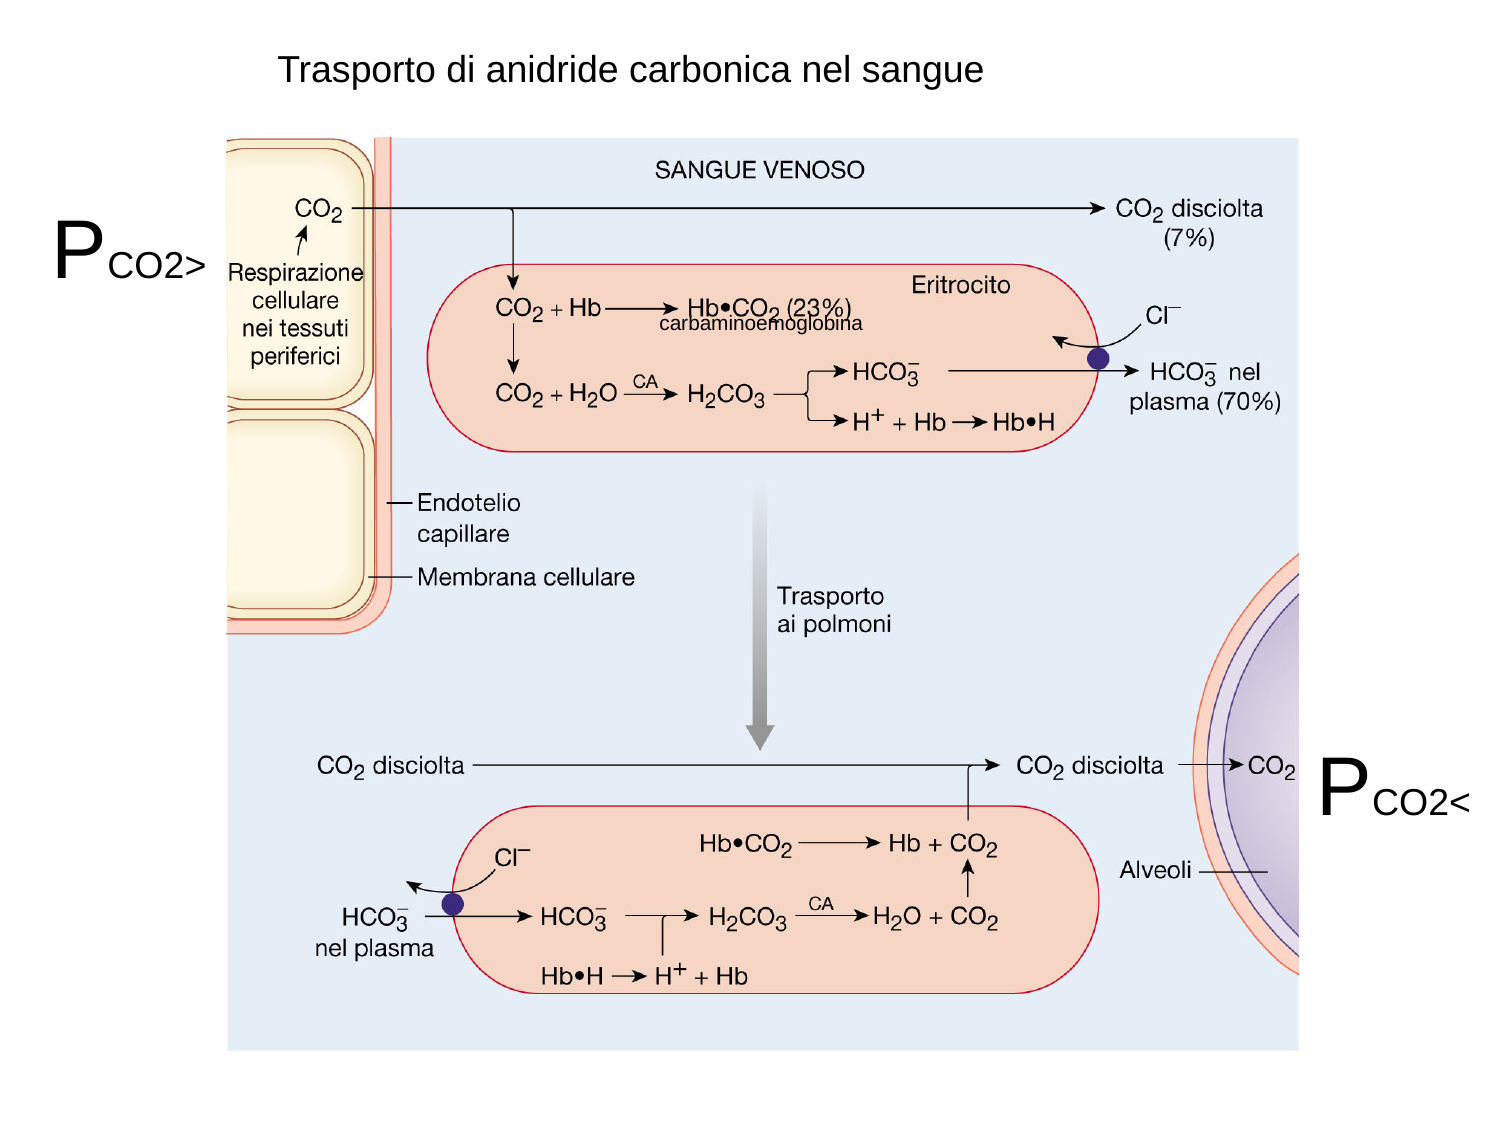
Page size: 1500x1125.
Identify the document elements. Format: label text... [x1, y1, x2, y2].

text_box carbaminoemoglobina [644, 302, 878, 343]
text_box PCO2> [37, 187, 222, 303]
picture [225, 137, 1300, 1051]
text_box Trasporto di anidride carbonica nel sangue [262, 37, 1263, 98]
text_box PCO2< [1301, 725, 1486, 840]
